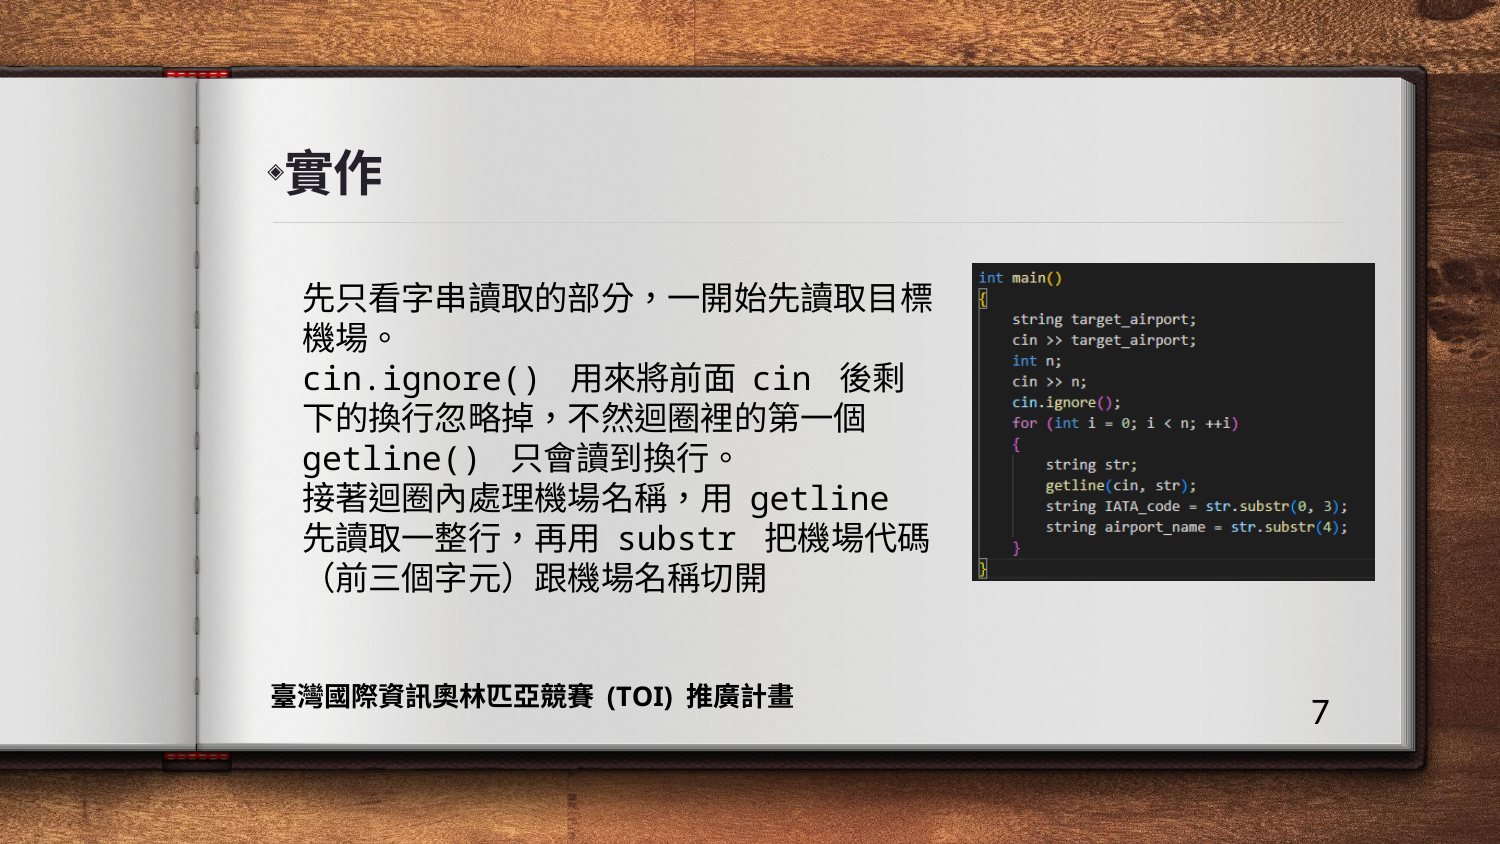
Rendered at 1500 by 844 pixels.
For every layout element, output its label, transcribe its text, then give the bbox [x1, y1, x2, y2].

list 實作 [252, 126, 1194, 216]
text_box 先只看字串讀取的部分，一開始先讀取目標機場。 cin.ignore() 用來將前面 cin 後剩下的換行忽略掉，不然迴圈裡的第一個getline() 只會讀到換行。 接著迴圈內處理機場名稱，用 getline 先讀取一整行，再用 substr 把機場代碼（前三個字元）跟機場名稱切開 [287, 269, 951, 609]
text_box 7 [1295, 672, 1386, 737]
picture [972, 263, 1375, 581]
